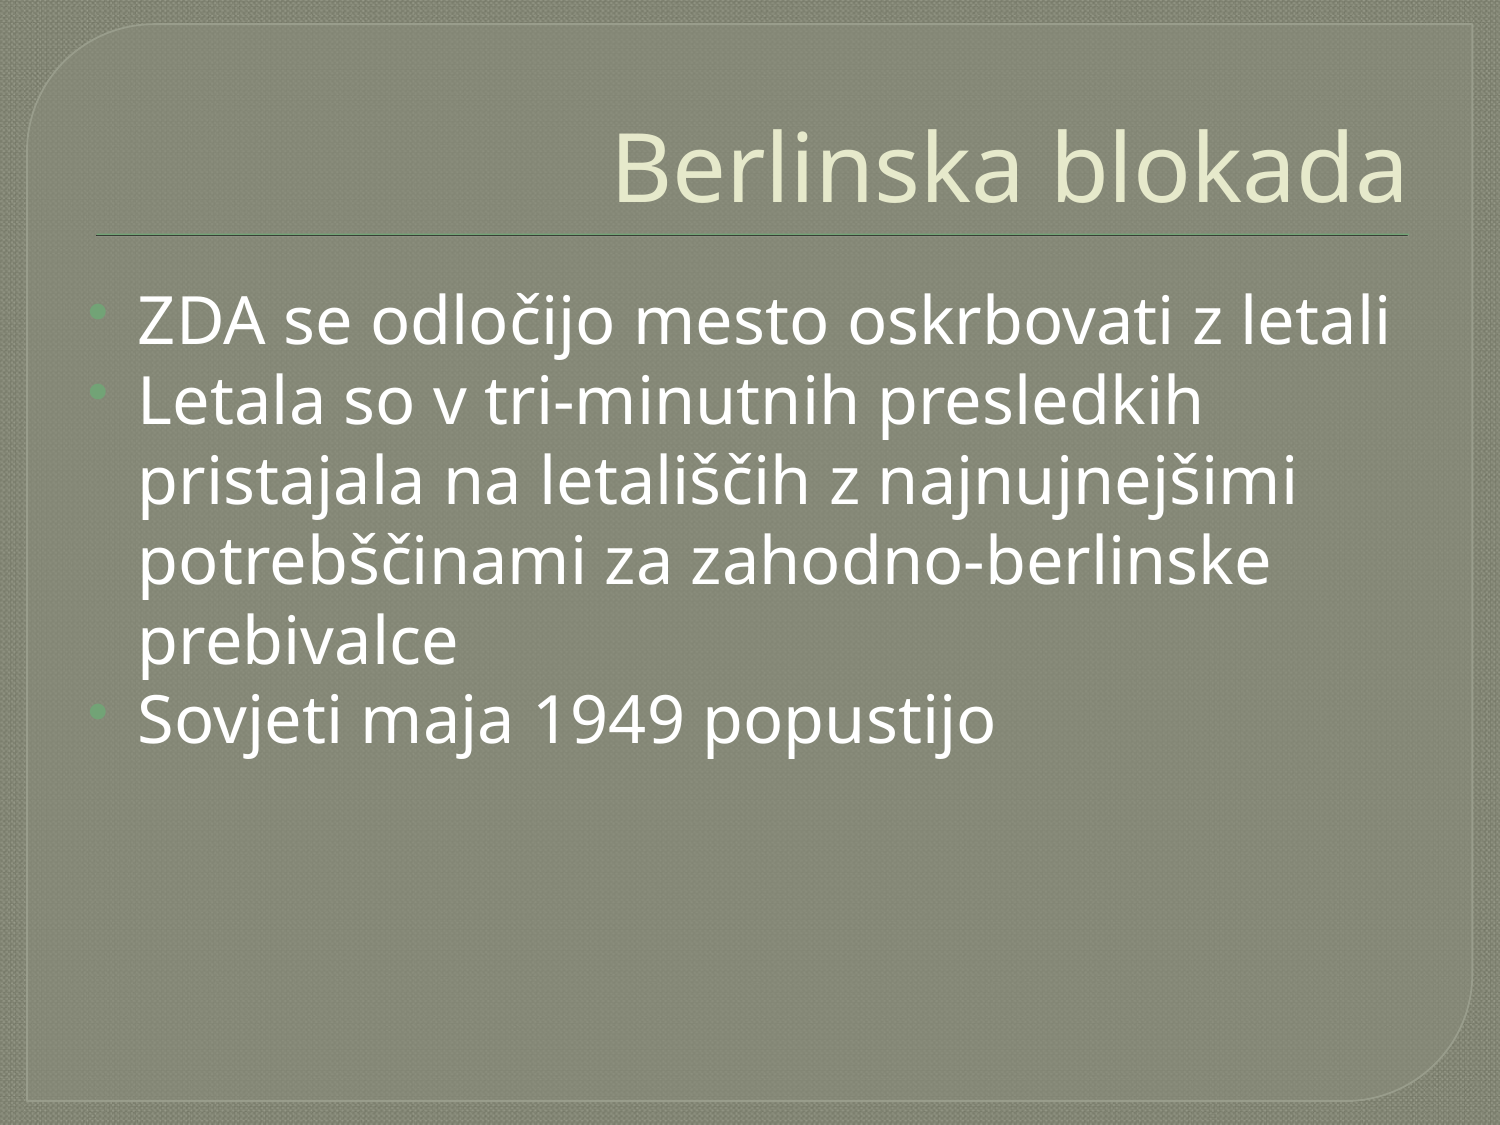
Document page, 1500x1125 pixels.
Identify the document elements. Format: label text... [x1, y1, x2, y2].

list ZDA se odločijo mesto oskrbovati z letali Letala so v tri-minutnih presledkih pristajala na letališčih z najnujnejšimi potrebščinami za zahodno-berlinske prebivalce Sovjeti maja 1949 popustijo [75, 270, 1425, 1013]
title Berlinska blokada [75, 41, 1425, 230]
picture [0, 0, 1500, 1125]
